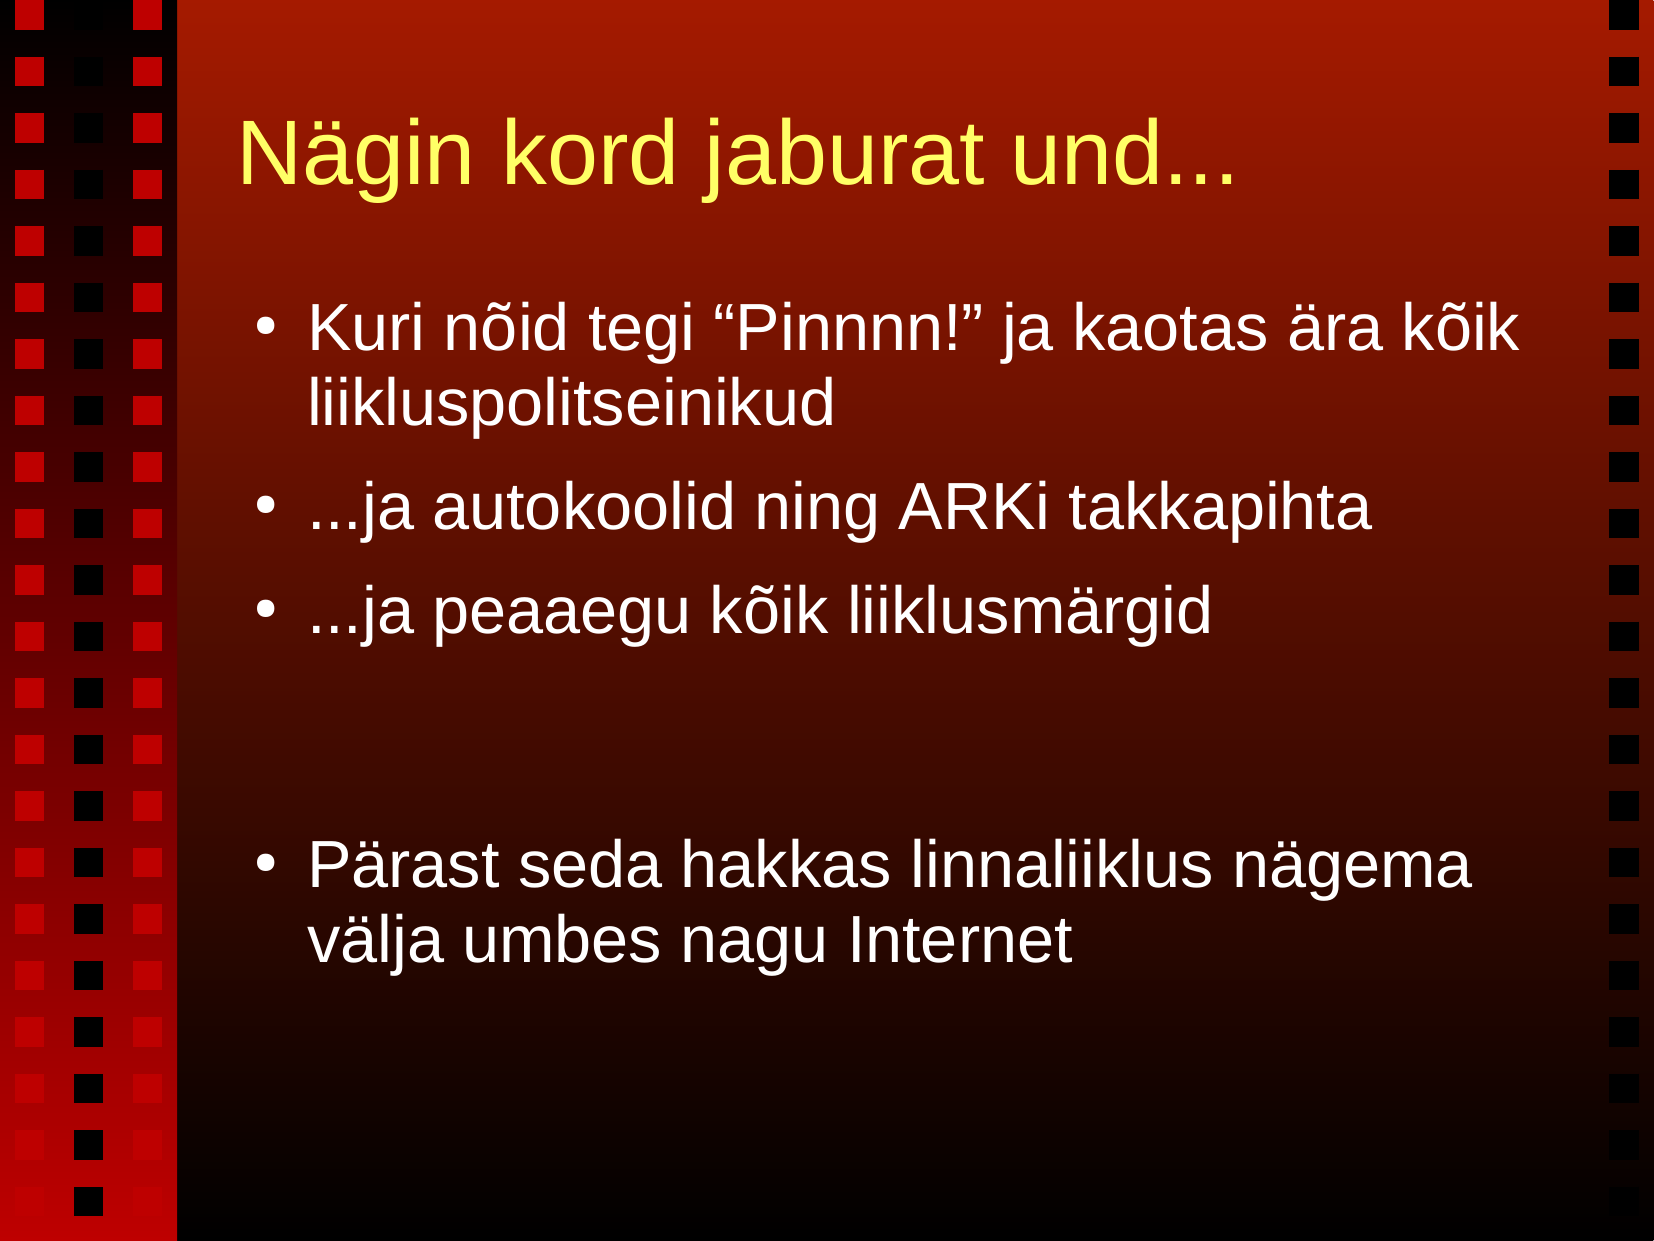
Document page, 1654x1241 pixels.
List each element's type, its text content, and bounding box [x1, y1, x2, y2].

list Kuri nõid tegi “Pinnnn!” ja kaotas ära kõik liikluspolitseinikud ...ja autokoolid ning ARKi takkapihta ...ja peaaegu kõik liiklusmärgid Pärast seda hakkas linnaliiklus nägema välja umbes nagu Internet [236, 290, 1571, 1109]
title Nägin kord jaburat und... [236, 49, 1571, 257]
